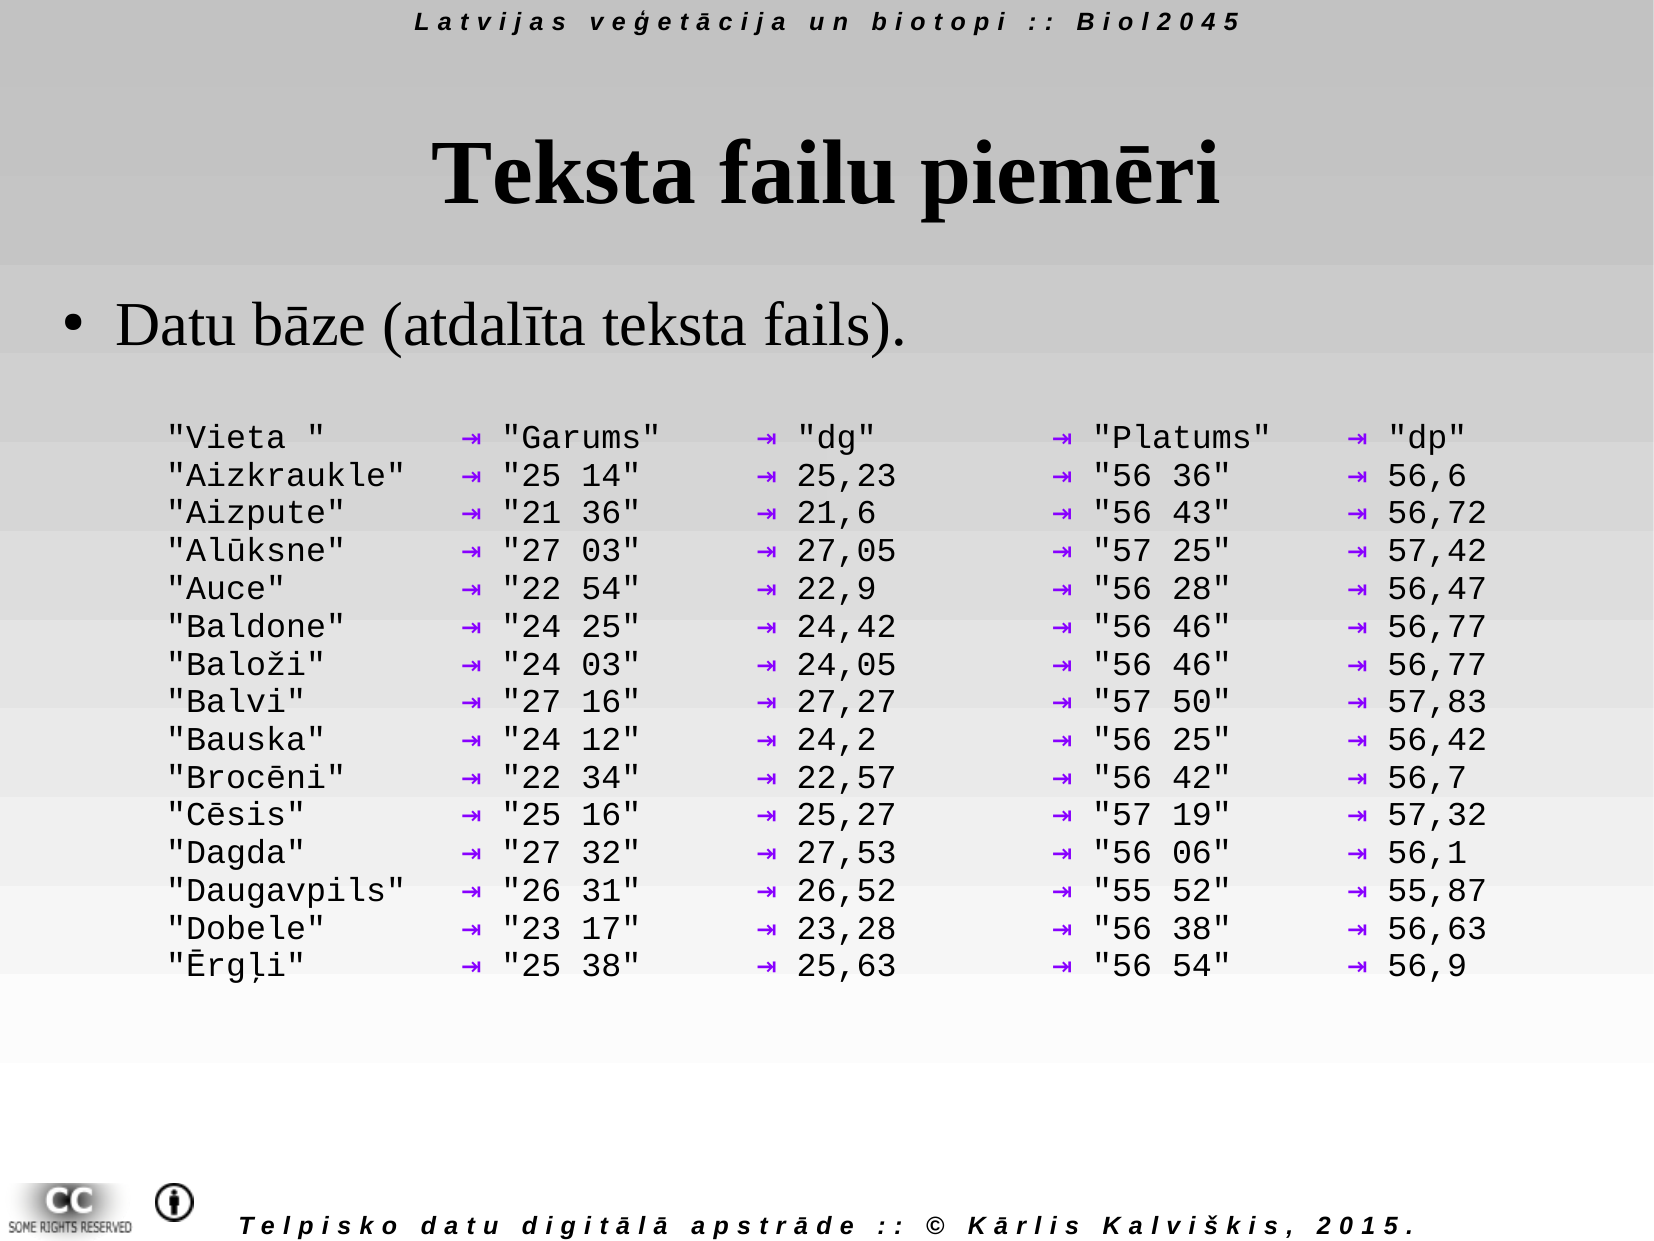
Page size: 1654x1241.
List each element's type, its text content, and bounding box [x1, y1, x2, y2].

text_box "Vieta " ⇥ "Garums" ⇥ "dg" ⇥ "Platums" ⇥ "dp" "Aizkraukle" ⇥ "25 14" ⇥ 25,23 ⇥ "56 36" ⇥ 56,6 "Aizpute" ⇥ "21 36" ⇥ 21,6 ⇥ "56 43" ⇥ 56,72 "Alūksne" ⇥ "27 03" ⇥ 27,05 ⇥ "57 25" ⇥ 57,42 "Auce" ⇥ "22 54" ⇥ 22,9 ⇥ "56 28" ⇥ 56,47 "Baldone" ⇥ "24 25" ⇥ 24,42 ⇥ "56 46" ⇥ 56,77 "Baloži" ⇥ "24 03" ⇥ 24,05 ⇥ "56 46" ⇥ 56,77 "Balvi" ⇥ "27 16" ⇥ 27,27 ⇥ "57 50" ⇥ 57,83 "Bauska" ⇥ "24 12" ⇥ 24,2 ⇥ "56 25" ⇥ 56,42 "Brocēni" ⇥ "22 34" ⇥ 22,57 ⇥ "56 42" ⇥ 56,7 "Cēsis" ⇥ "25 16" ⇥ 25,27 ⇥ "57 19" ⇥ 57,32 "Dagda" ⇥ "27 32" ⇥ 27,53 ⇥ "56 06" ⇥ 56,1 "Daugavpils" ⇥ "26 31" ⇥ 26,52 ⇥ "55 52" ⇥ 55,87 "Dobele" ⇥ "23 17" ⇥ 23,28 ⇥ "56 38" ⇥ 56,63 "Ērgļi" ⇥ "25 38" ⇥ 25,63 ⇥ "56 54" ⇥ 56,9 [103, 413, 1551, 1167]
list Datu bāze (atdalīta teksta fails). [44, 289, 1610, 1113]
picture [0, 0, 1654, 1241]
title Teksta failu piemēri [29, 49, 1625, 296]
